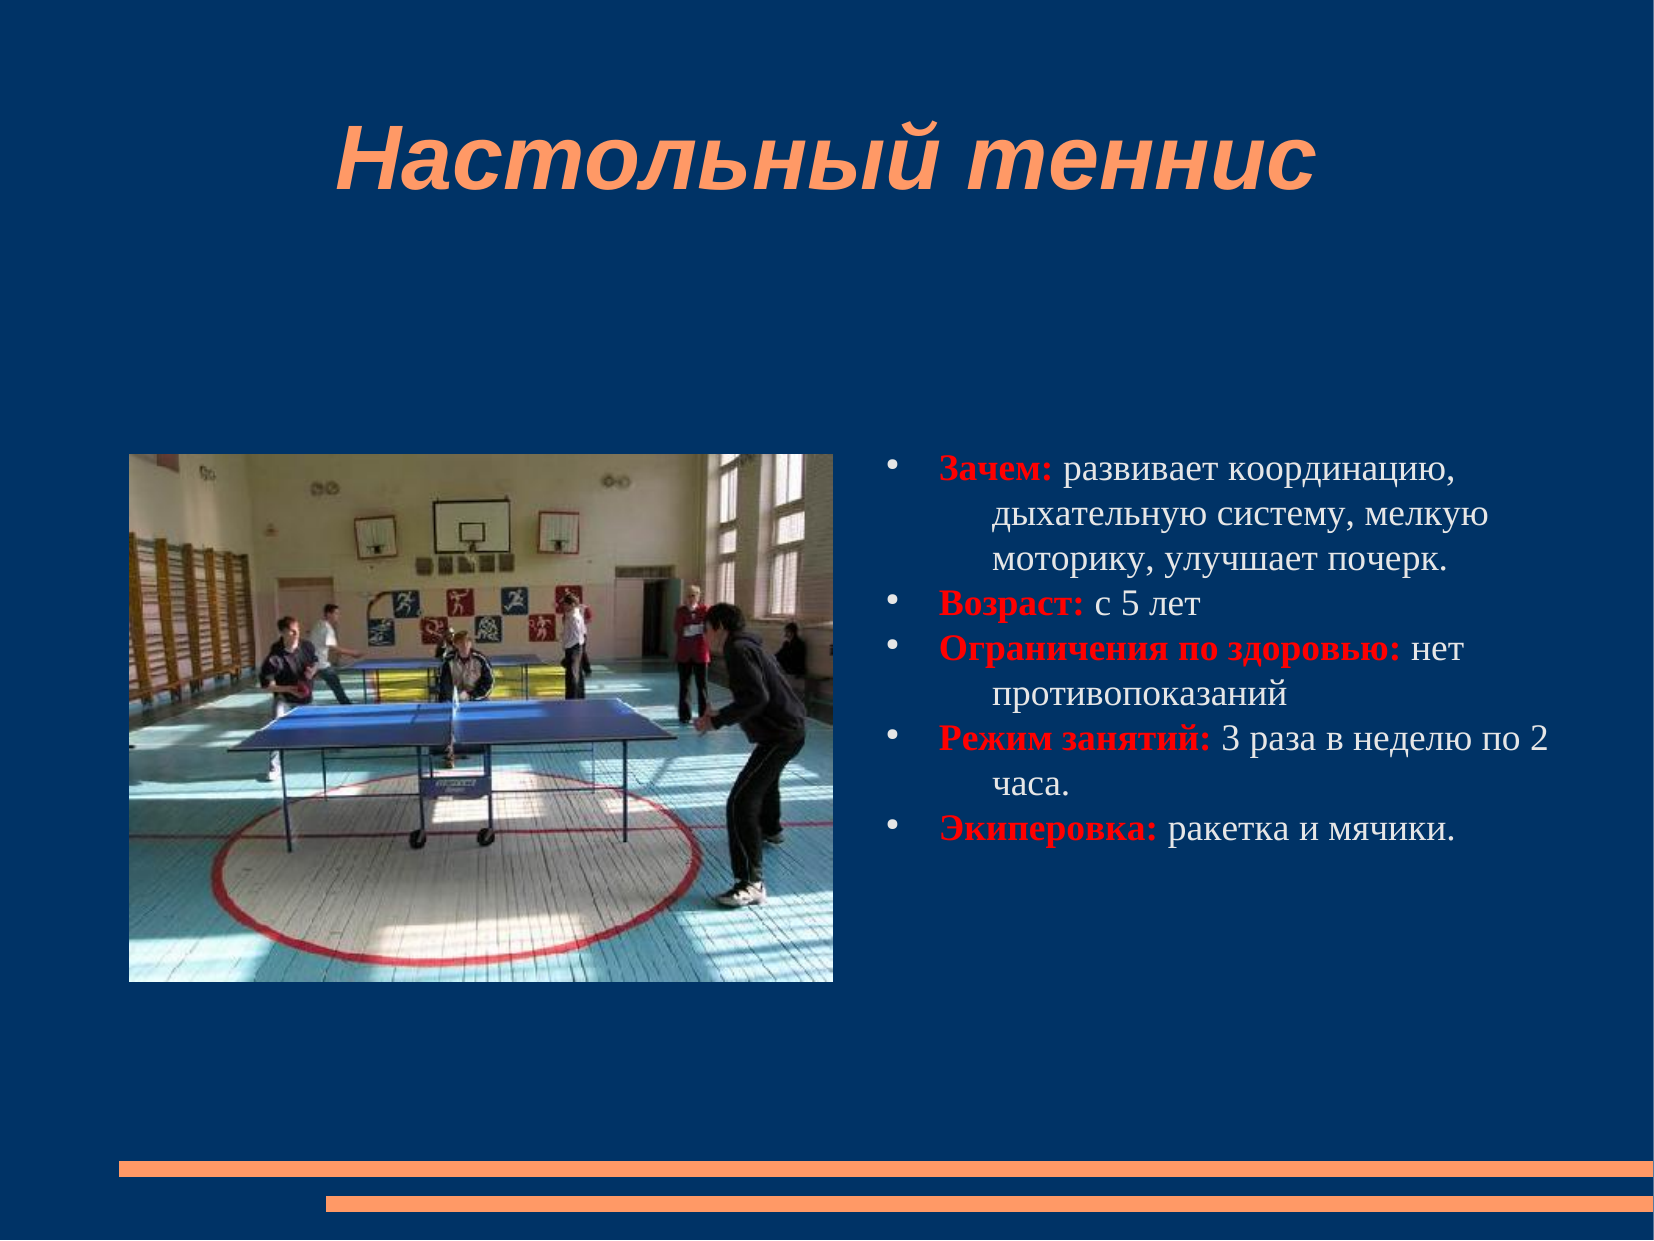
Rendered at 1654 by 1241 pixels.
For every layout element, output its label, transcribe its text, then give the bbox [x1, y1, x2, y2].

list Зачем: развивает координацию, дыхательную систему, мелкую моторику, улучшает почерк. Возраст: с 5 лет Ограничения по здоровью: нет противопоказаний Режим занятий: 3 раза в неделю по 2 часа. Экиперовка: ракетка и мячики. [850, 442, 1553, 852]
title Настольный теннис [82, 56, 1571, 250]
picture [129, 454, 833, 982]
